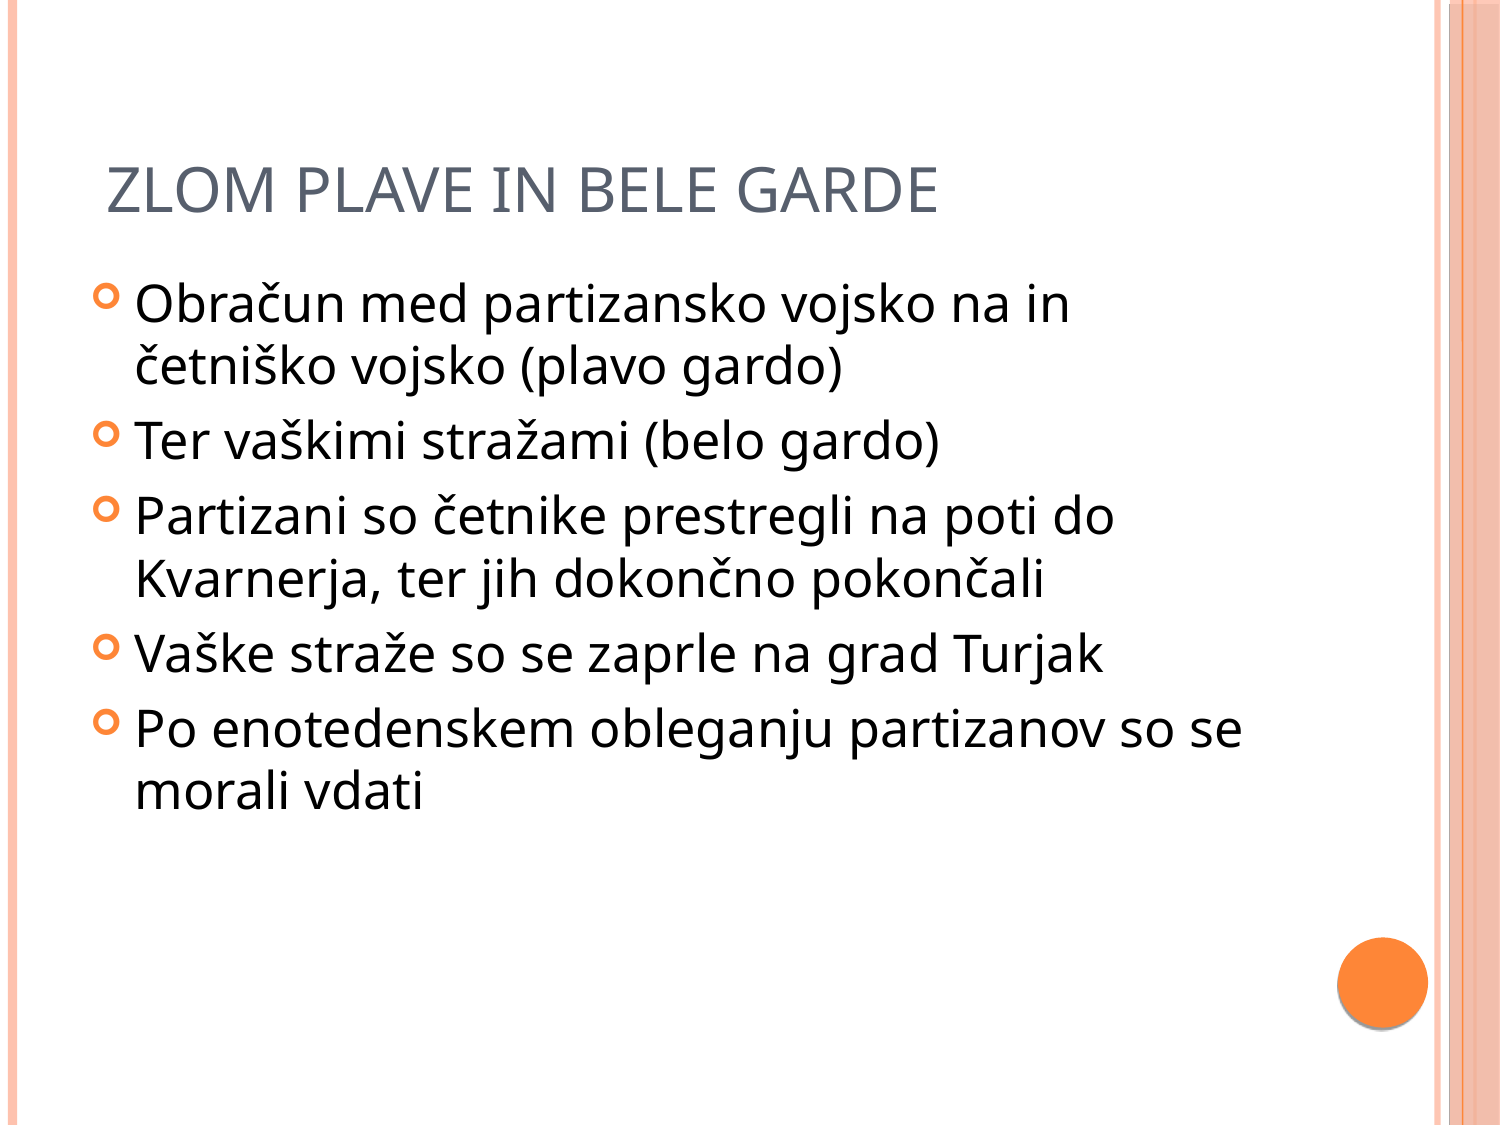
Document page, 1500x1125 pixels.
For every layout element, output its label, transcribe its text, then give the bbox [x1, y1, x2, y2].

list Obračun med partizansko vojsko na in četniško vojsko (plavo gardo) Ter vaškimi stražami (belo gardo) Partizani so četnike prestregli na poti do Kvarnerja, ter jih dokončno pokončali Vaške straže so se zaprle na grad Turjak Po enotedenskem obleganju partizanov so se morali vdati [75, 262, 1300, 1062]
title ZLOM PLAVE IN BELE GARDE [75, 45, 1300, 233]
